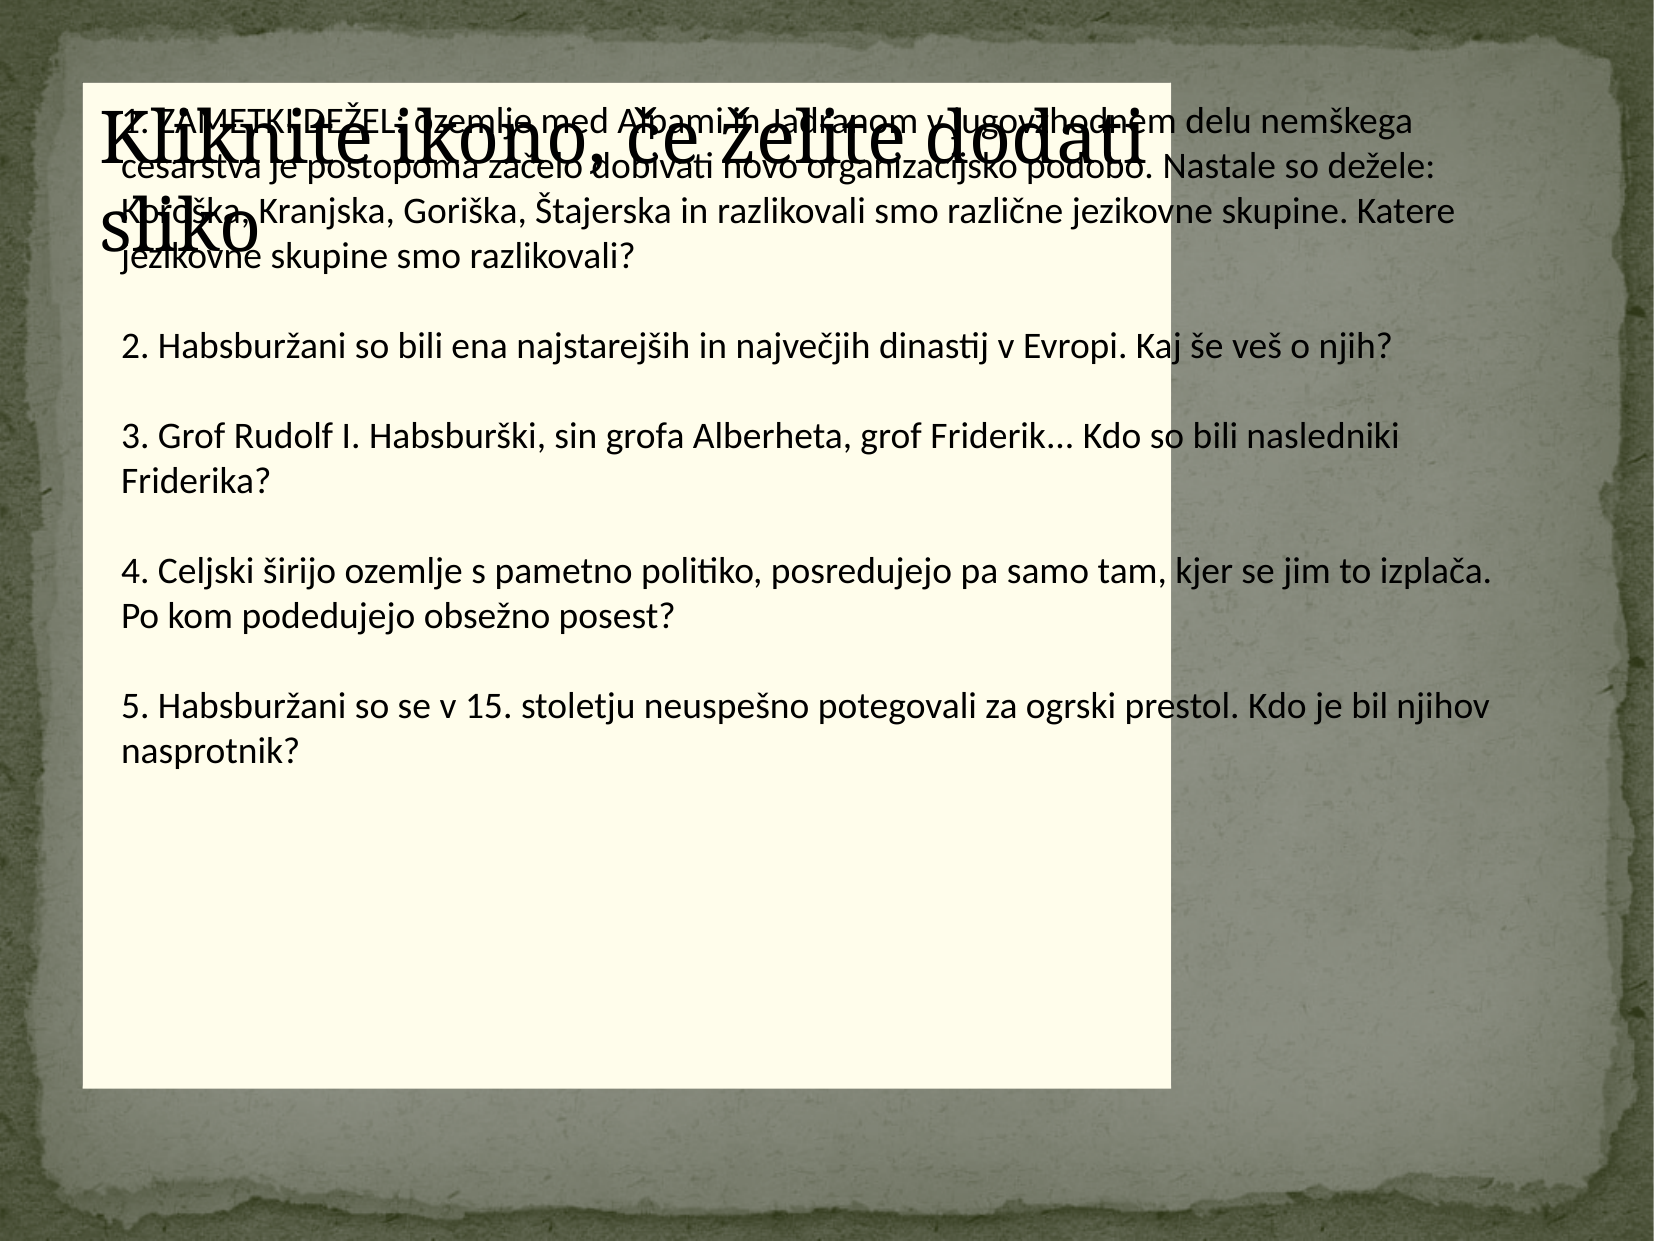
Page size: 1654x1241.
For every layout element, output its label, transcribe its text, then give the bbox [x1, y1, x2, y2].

text_box 1. ZAMETKI DEŽEL: ozemlje med Alpami in Jadranom v jugovzhodnem delu nemškega cesarstva je postopoma začelo dobivati novo organizacijsko podobo. Nastale so dežele: Koroška, Kranjska, Goriška, Štajerska in razlikovali smo različne jezikovne skupine. Katere jezikovne skupine smo razlikovali? 2. Habsburžani so bili ena najstarejših in največjih dinastij v Evropi. Kaj še veš o njih? 3. Grof Rudolf I. Habsburški, sin grofa Alberheta, grof Friderik... Kdo so bili nasledniki Friderika? 4. Celjski širijo ozemlje s pametno politiko, posredujejo pa samo tam, kjer se jim to izplača. Po kom podedujejo obsežno posest? 5. Habsburžani so se v 15. stoletju neuspešno potegovali za ogrski prestol. Kdo je bil njihov nasprotnik? [106, 88, 1536, 831]
picture [0, 0, 1654, 1241]
